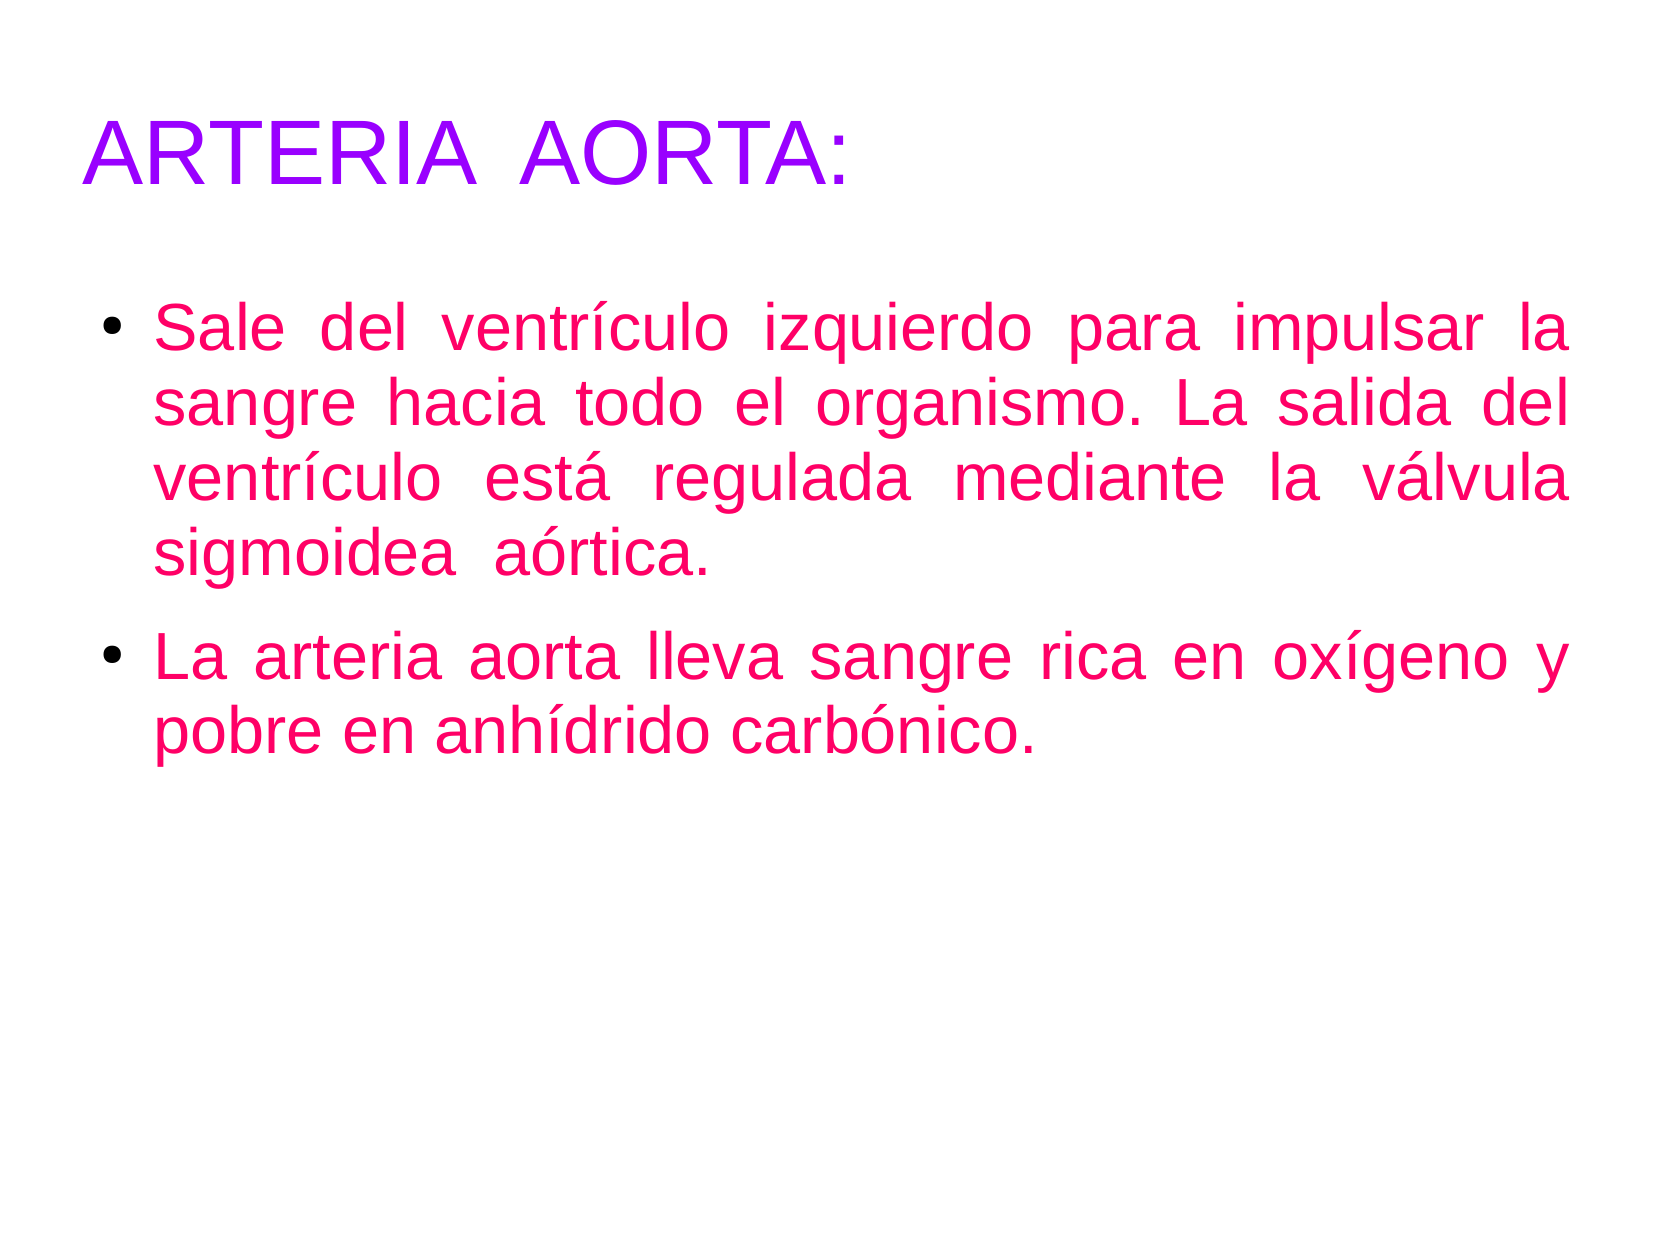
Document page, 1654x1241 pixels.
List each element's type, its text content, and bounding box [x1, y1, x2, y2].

list Sale del ventrículo izquierdo para impulsar la sangre hacia todo el organismo. La salida del ventrículo está regulada mediante la válvula sigmoidea aórtica. La arteria aorta lleva sangre rica en oxígeno y pobre en anhídrido carbónico. [82, 290, 1571, 1010]
title ARTERIA AORTA: [82, 49, 1571, 257]
